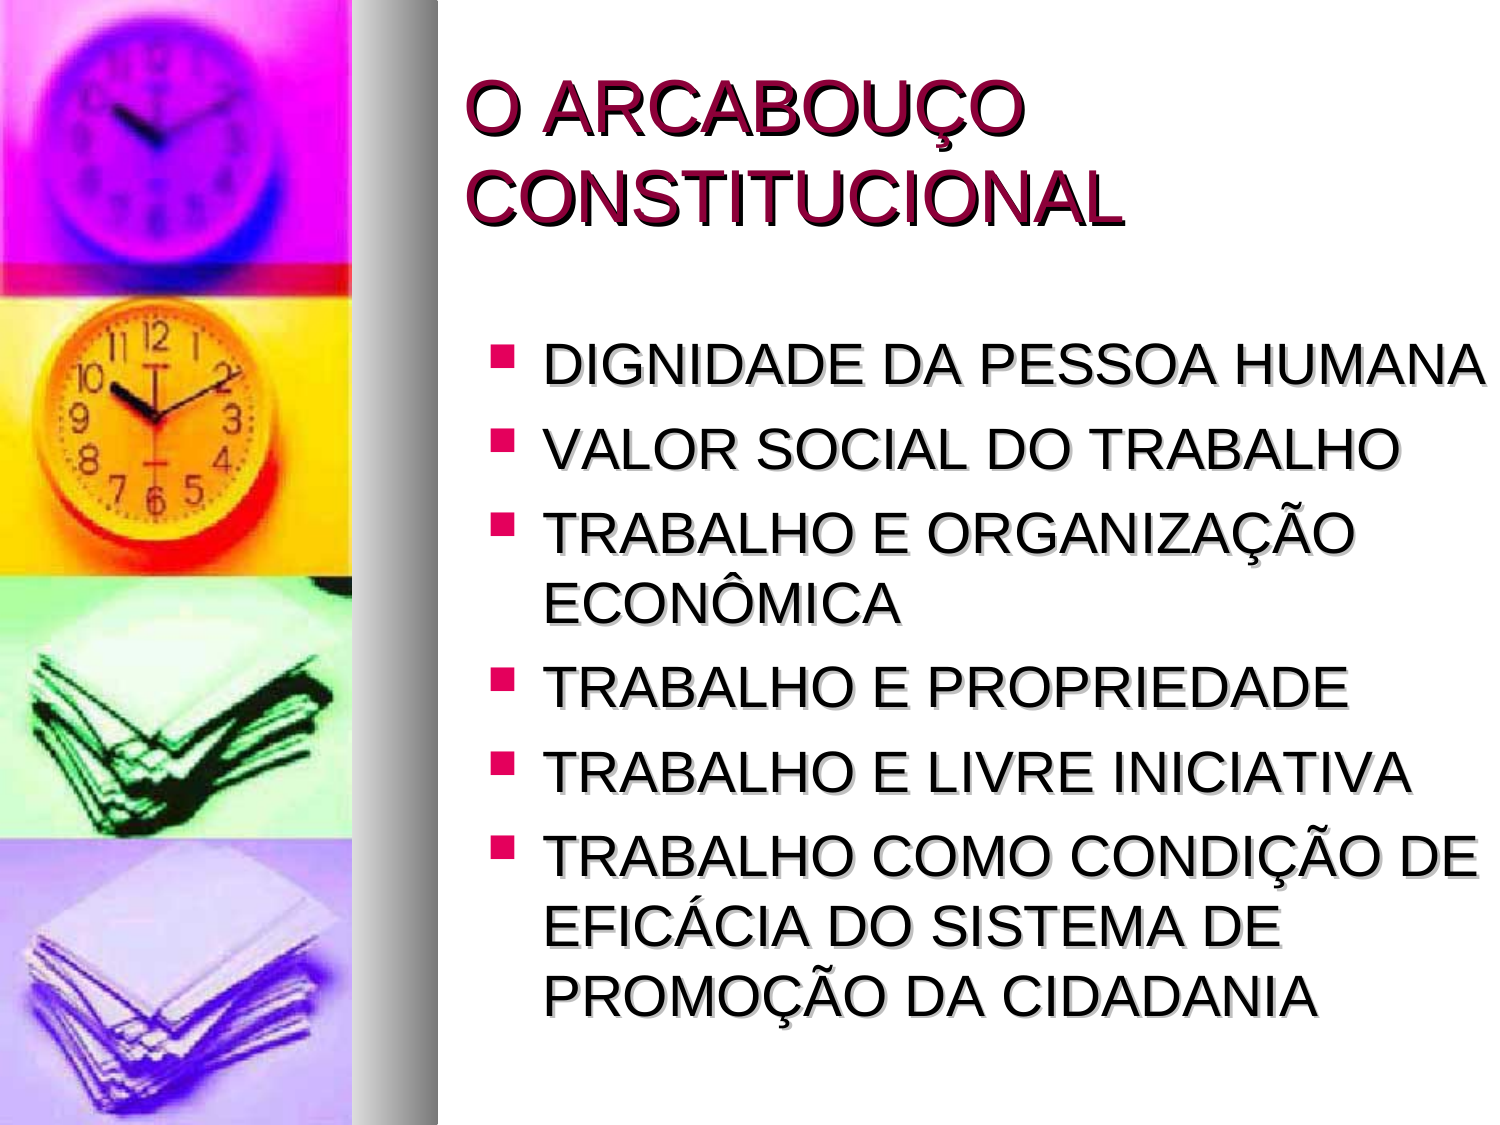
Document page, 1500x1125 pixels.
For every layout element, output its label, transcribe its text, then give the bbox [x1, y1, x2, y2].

title O ARCABOUÇO CONSTITUCIONAL [448, 47, 1499, 249]
list DIGNIDADE DA PESSOA HUMANA VALOR SOCIAL DO TRABALHO TRABALHO E ORGANIZAÇÃO ECONÔMICA TRABALHO E PROPRIEDADE TRABALHO E LIVRE INICIATIVA TRABALHO COMO CONDIÇÃO DE EFICÁCIA DO SISTEMA DE PROMOÇÃO DA CIDADANIA [472, 318, 1500, 1057]
picture [0, 0, 352, 1125]
